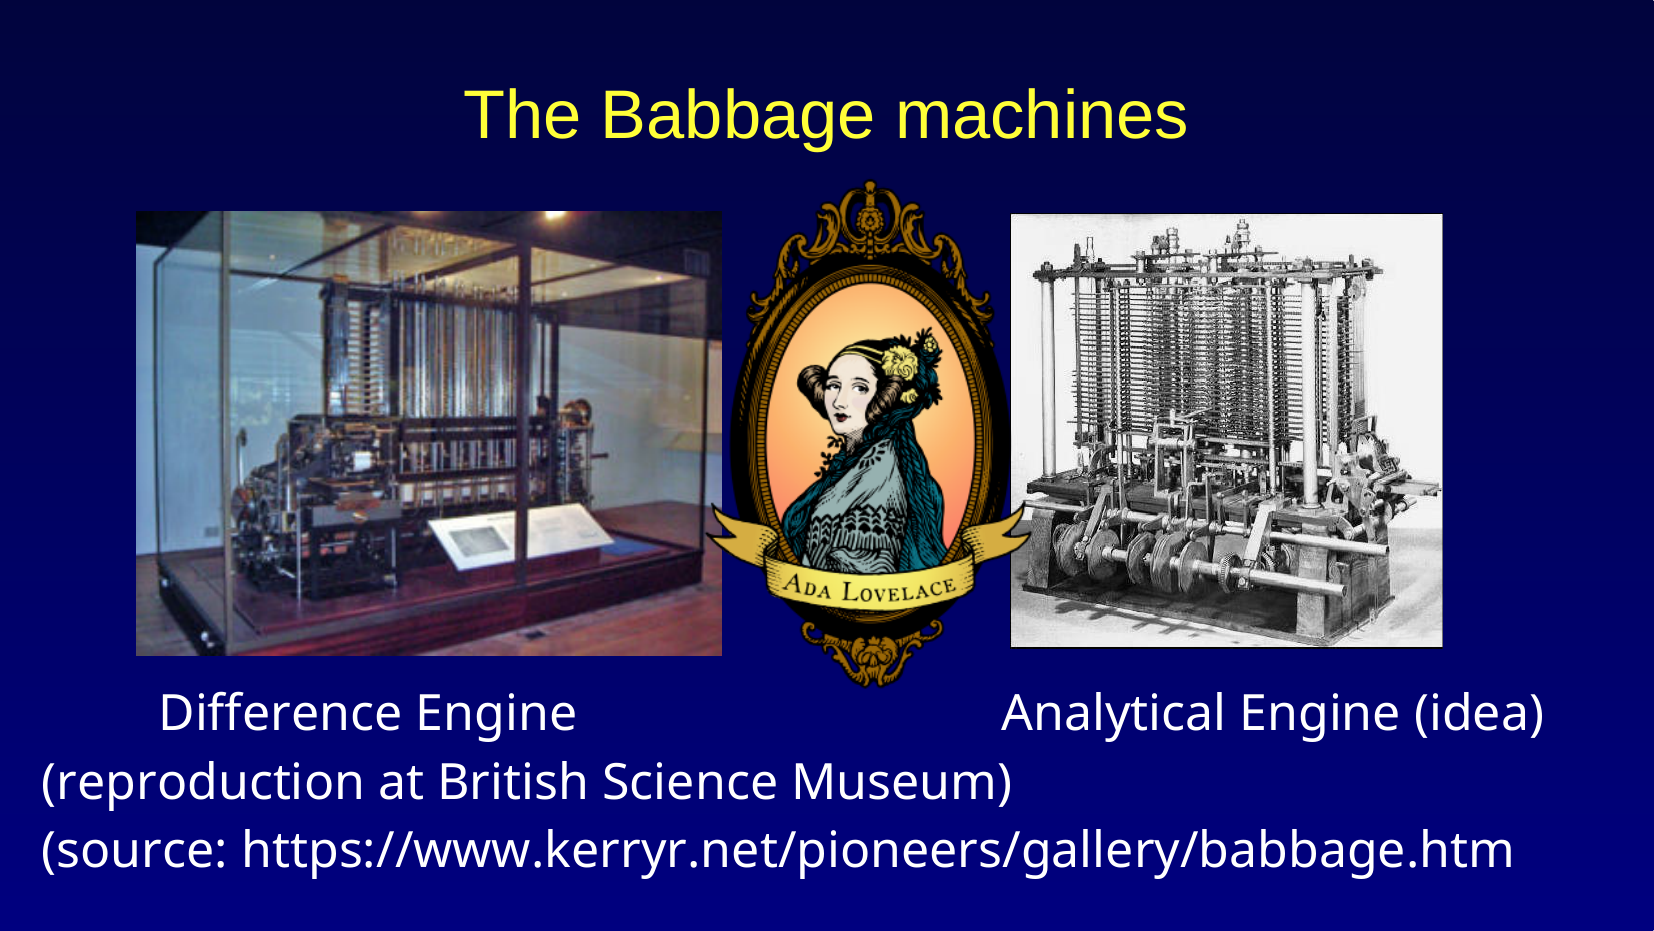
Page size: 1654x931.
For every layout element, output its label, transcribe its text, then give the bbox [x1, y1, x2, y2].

title The Babbage machines [82, 37, 1571, 193]
text_box Difference Engine Analytical Engine (idea) (reproduction at British Science Museum) (source: https://www.kerryr.net/pioneers/gallery/babbage.htm [41, 677, 1654, 876]
picture [136, 174, 1443, 694]
